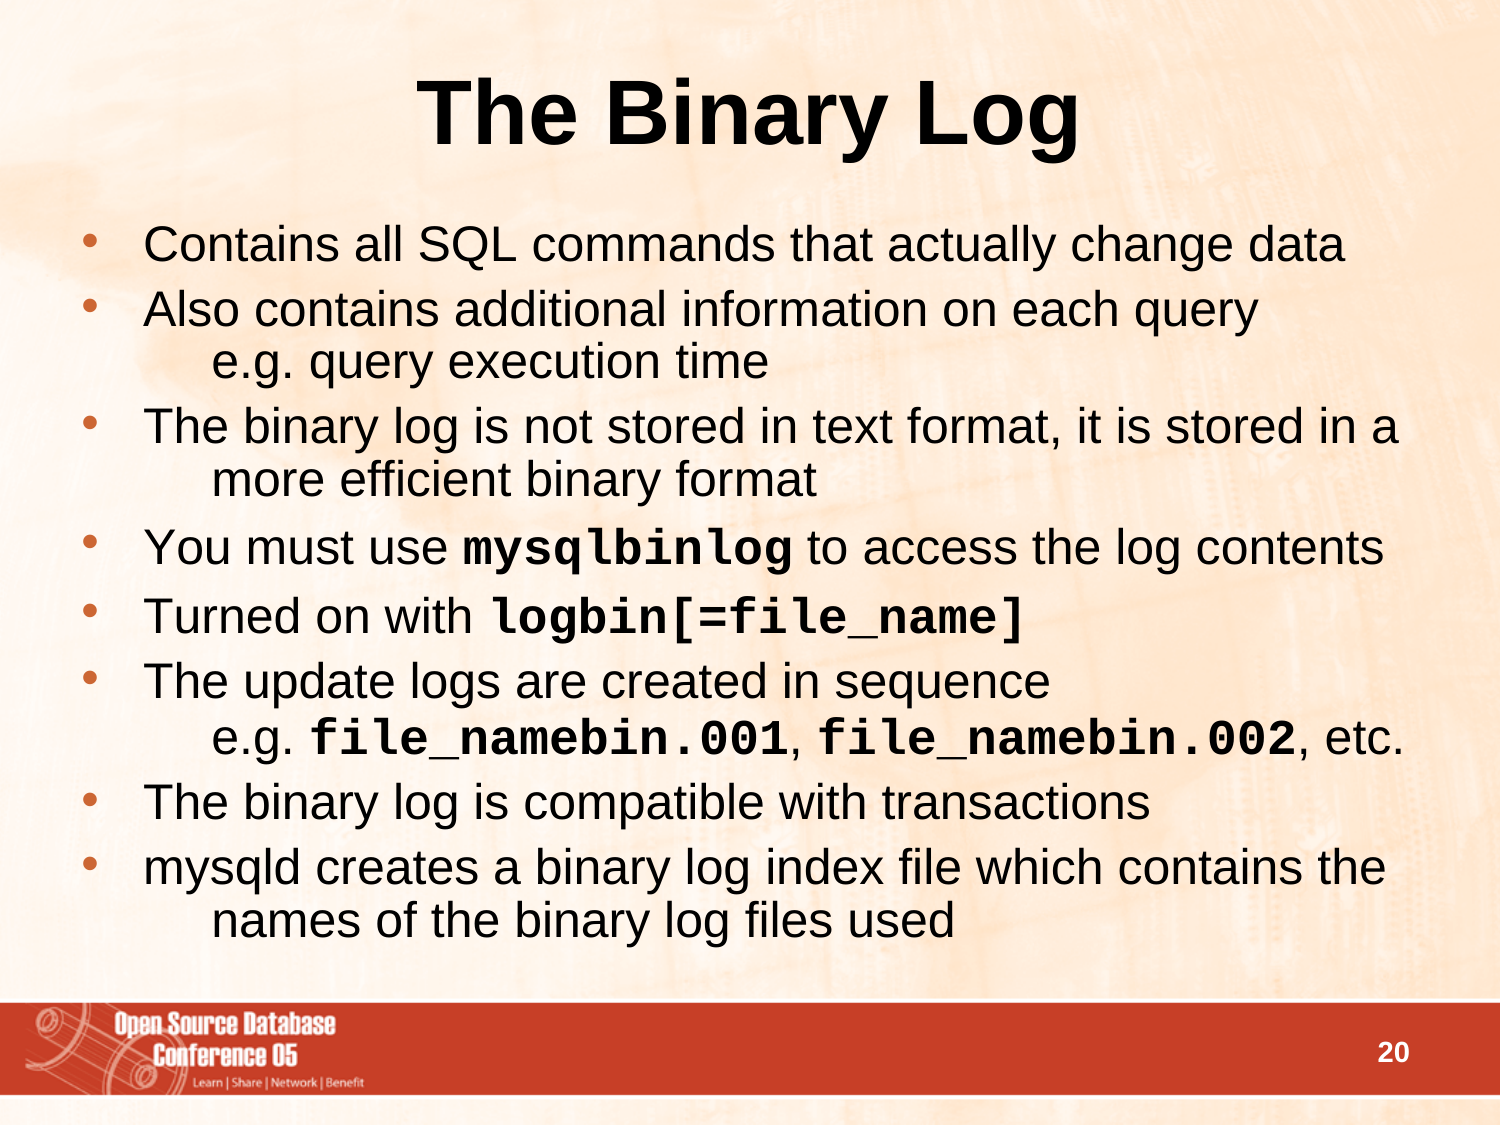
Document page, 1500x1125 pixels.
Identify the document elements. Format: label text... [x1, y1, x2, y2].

title The Binary Log [75, 18, 1426, 207]
picture [0, 0, 1500, 1125]
list Contains all SQL commands that actually change data Also contains additional information on each query e.g. query execution time The binary log is not stored in text format, it is stored in a more efficient binary format You must use mysqlbinlog to access the log contents Turned on with ­­log­bin[=file_name] The update logs are created in sequence e.g. file_name­bin.001, file_name­bin.002, etc. The binary log is compatible with transactions mysqld creates a binary log index file which contains the names of the binary log files used [75, 220, 1426, 977]
